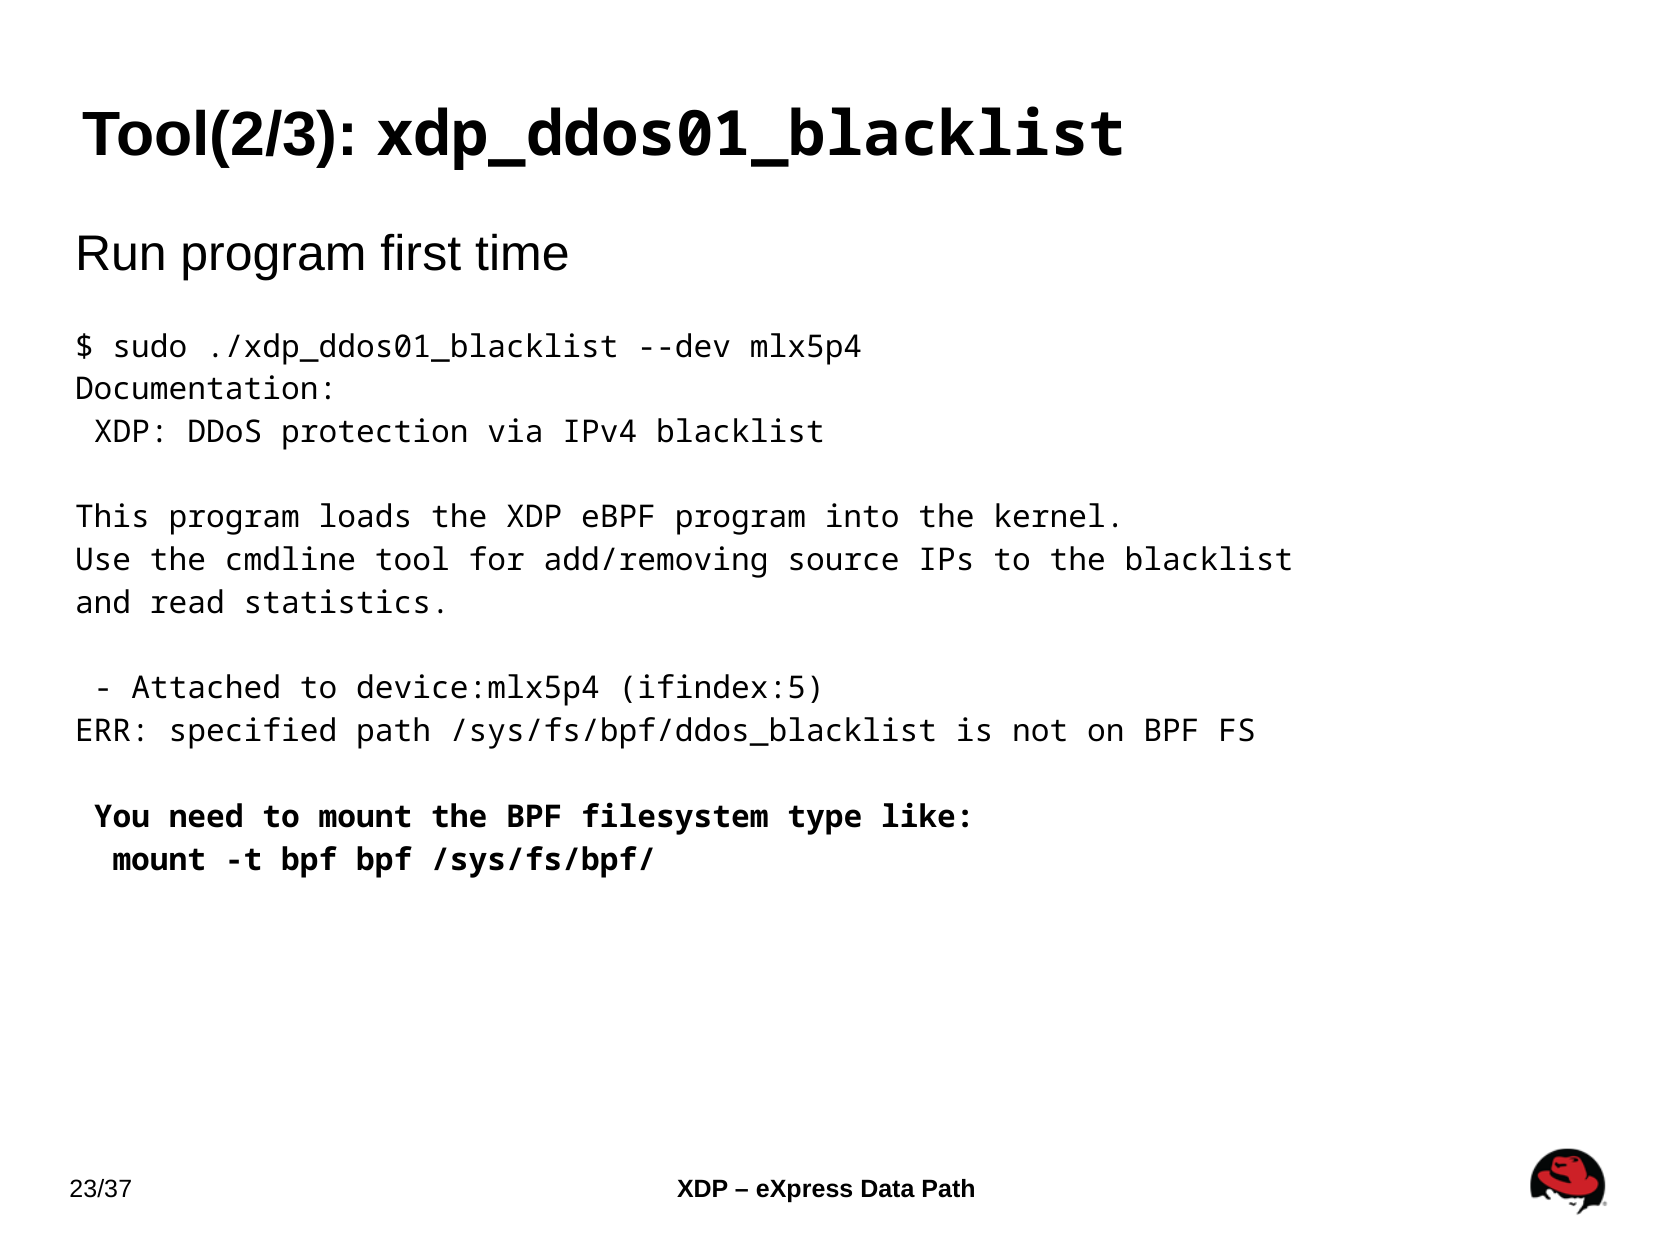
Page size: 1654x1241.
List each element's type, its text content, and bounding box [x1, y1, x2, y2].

picture [1529, 1146, 1613, 1224]
list Run program first time $ sudo ./xdp_ddos01_blacklist --dev mlx5p4 Documentation: XDP: DDoS protection via IPv4 blacklist This program loads the XDP eBPF program into the kernel. Use the cmdline tool for add/removing source IPs to the blacklist and read statistics. - Attached to device:mlx5p4 (ifindex:5) ERR: specified path /sys/fs/bpf/ddos_blacklist is not on BPF FS You need to mount the BPF filesystem type like: mount -t bpf bpf /sys/fs/bpf/ [75, 225, 1564, 1019]
title Tool(2/3): xdp_ddos01_blacklist [82, 37, 1571, 226]
